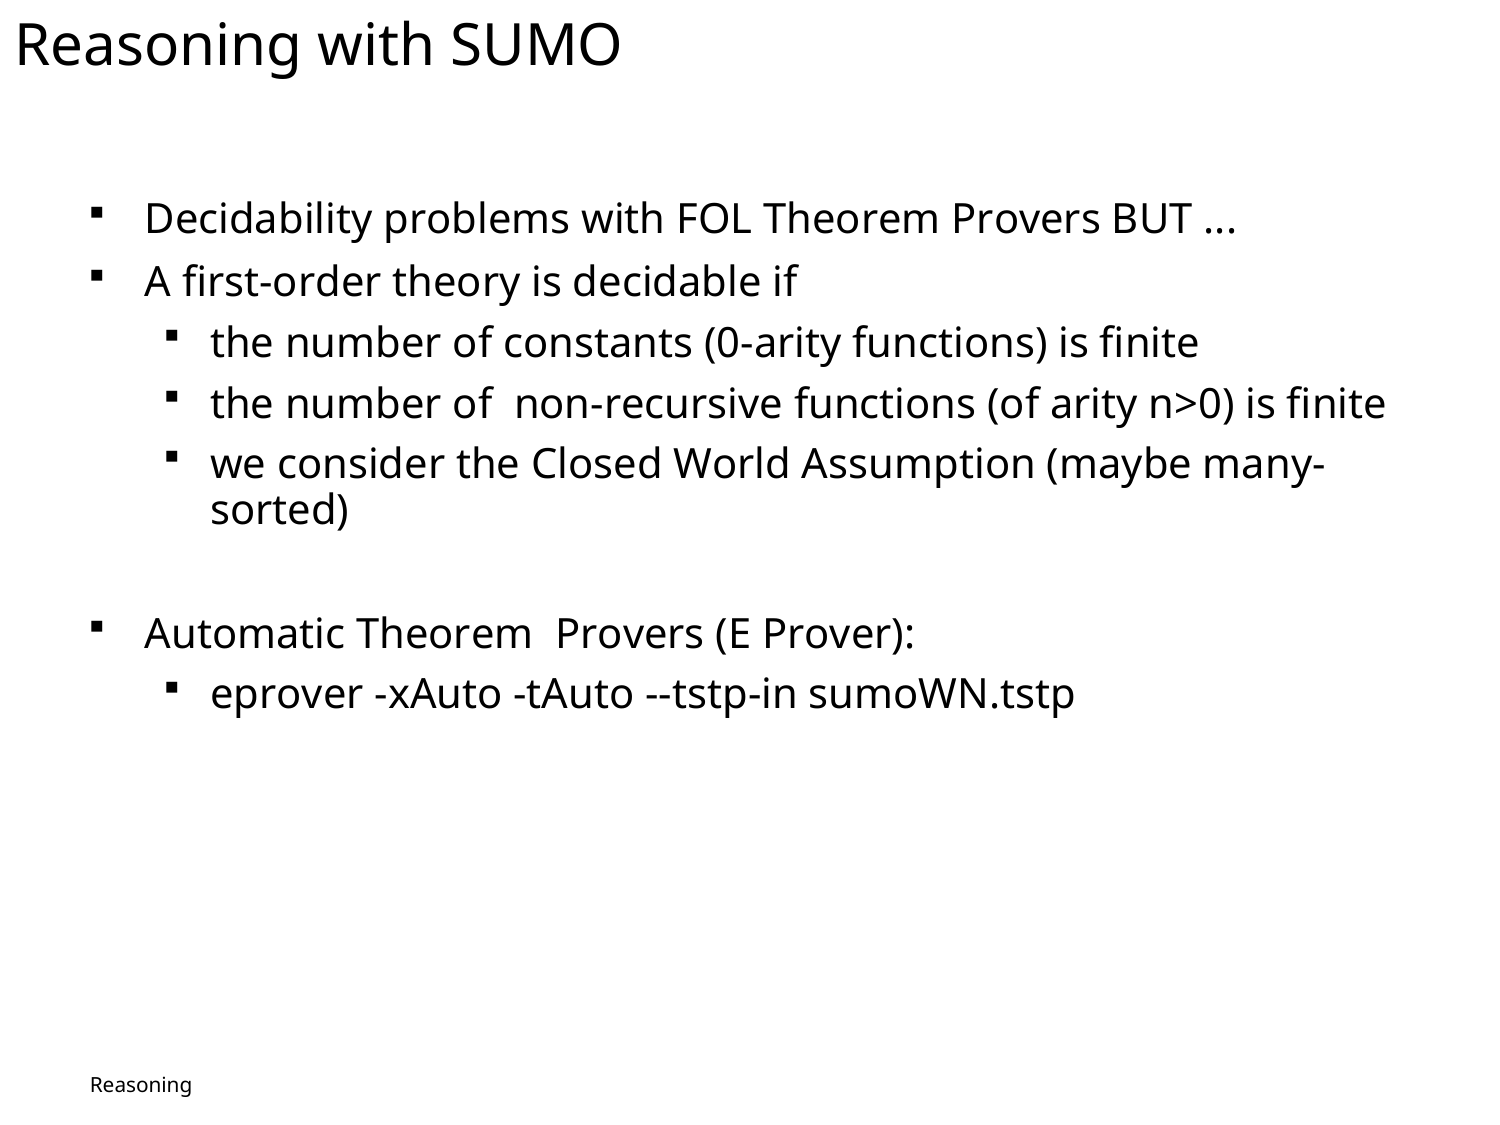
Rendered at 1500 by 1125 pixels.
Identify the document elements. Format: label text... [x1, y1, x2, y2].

list Decidability problems with FOL Theorem Provers BUT ... A first-order theory is decidable if the number of constants (0-arity functions) is finite the number of non-recursive functions (of arity n>0) is finite we consider the Closed World Assumption (maybe many-sorted)‏ Automatic Theorem Provers (E Prover): eprover -xAuto -tAuto --tstp-in sumoWN.tstp [75, 112, 1438, 1035]
title Reasoning with SUMO [0, 0, 1500, 91]
